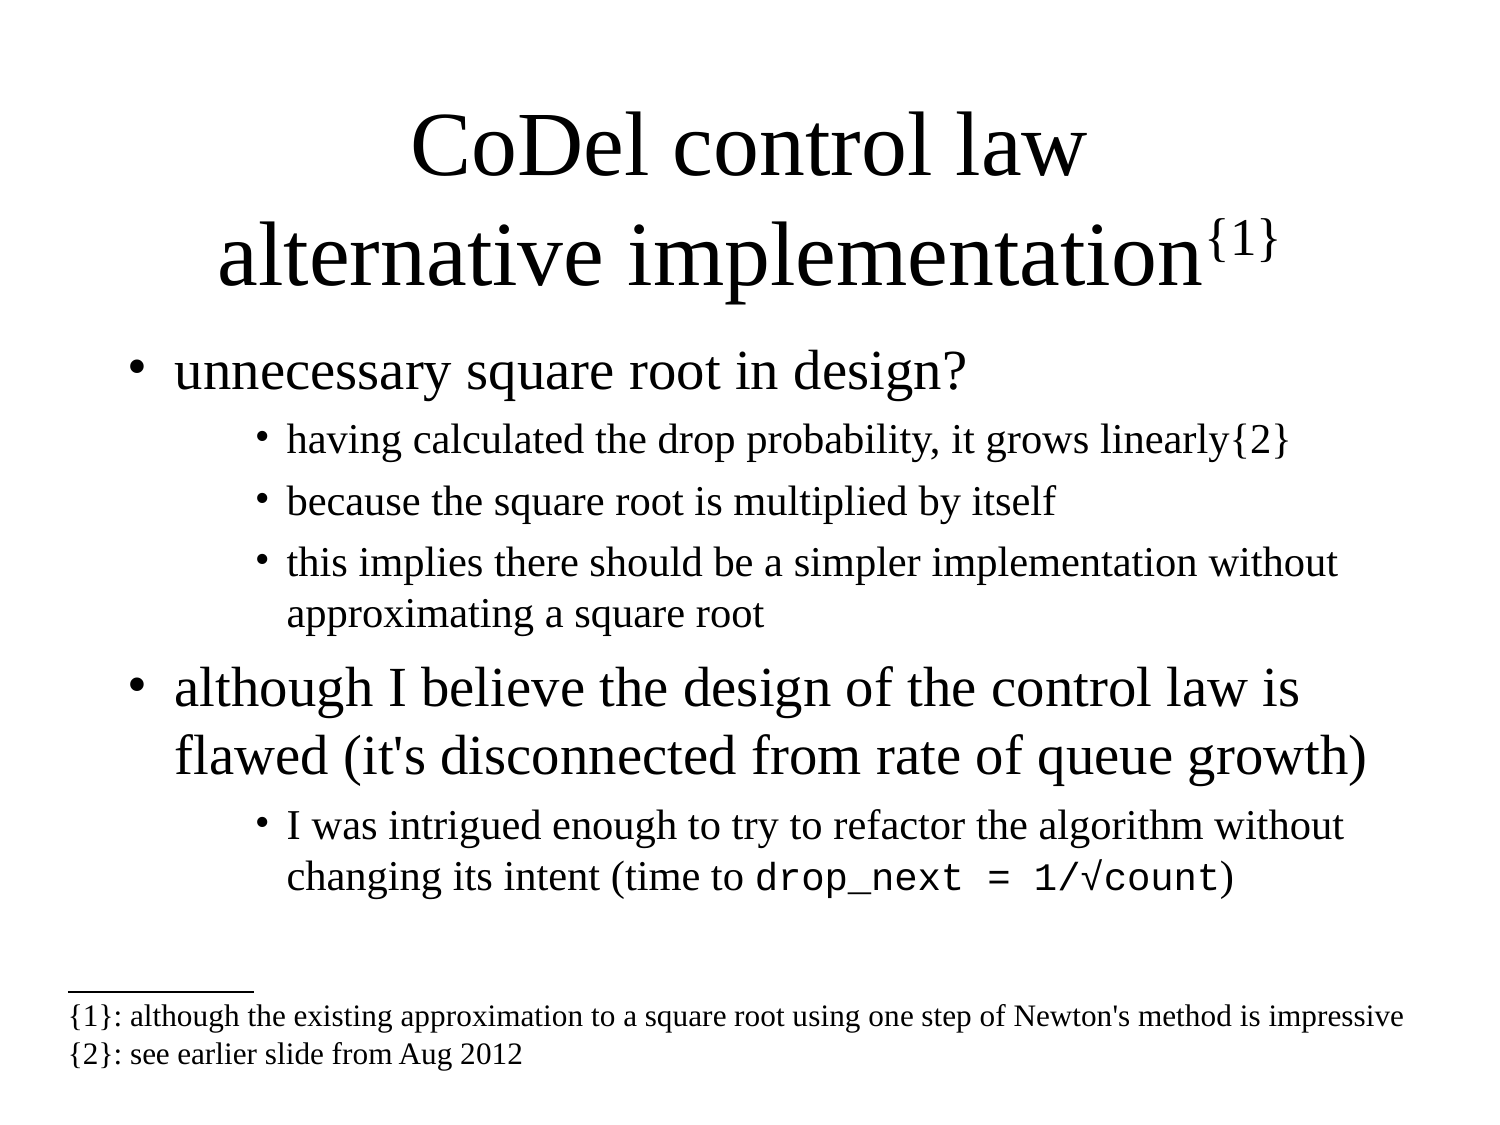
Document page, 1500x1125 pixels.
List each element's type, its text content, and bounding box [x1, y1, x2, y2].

text_box {1}: although the existing approximation to a square root using one step of Newton's method is impressive {2}: see earlier slide from Aug 2012 [53, 950, 1421, 1078]
text_box unnecessary square root in design? having calculated the drop probability, it grows linearly{2} because the square root is multiplied by itself this implies there should be a simpler implementation without approximating a square root although I believe the design of the control law is flawed (it's disconnected from rate of queue growth) I was intrigued enough to try to refactor the algorithm without changing its intent (time to drop_next = 1/√count) [112, 324, 1388, 933]
text_box CoDel control law alternative implementation{1} [112, 76, 1388, 312]
